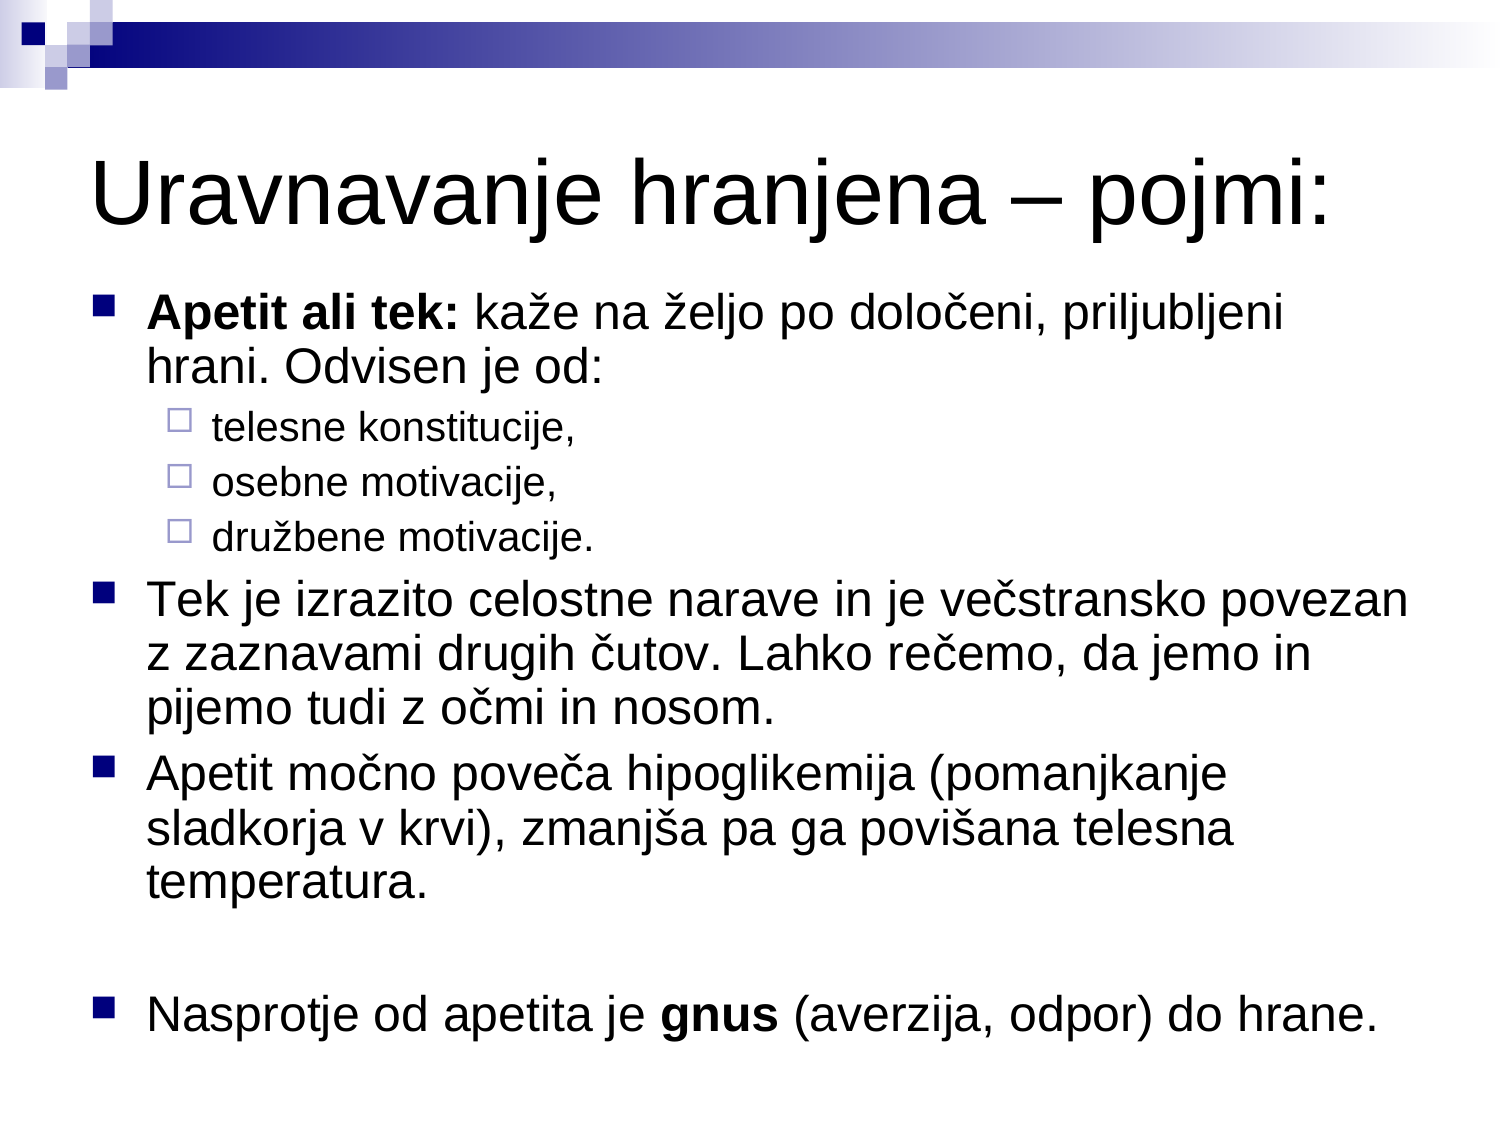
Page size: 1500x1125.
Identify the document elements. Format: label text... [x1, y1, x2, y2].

title Uravnavanje hranjena – pojmi: [75, 75, 1426, 278]
list Apetit ali tek: kaže na željo po določeni, priljubljeni hrani. Odvisen je od: telesne konstitucije, osebne motivacije, družbene motivacije. Tek je izrazito celostne narave in je večstransko povezan z zaznavami drugih čutov. Lahko rečemo, da jemo in pijemo tudi z očmi in nosom. Apetit močno poveča hipoglikemija (pomanjkanje sladkorja v krvi), zmanjša pa ga povišana telesna temperatura. Nasprotje od apetita je gnus (averzija, odpor) do hrane. [75, 278, 1426, 1117]
